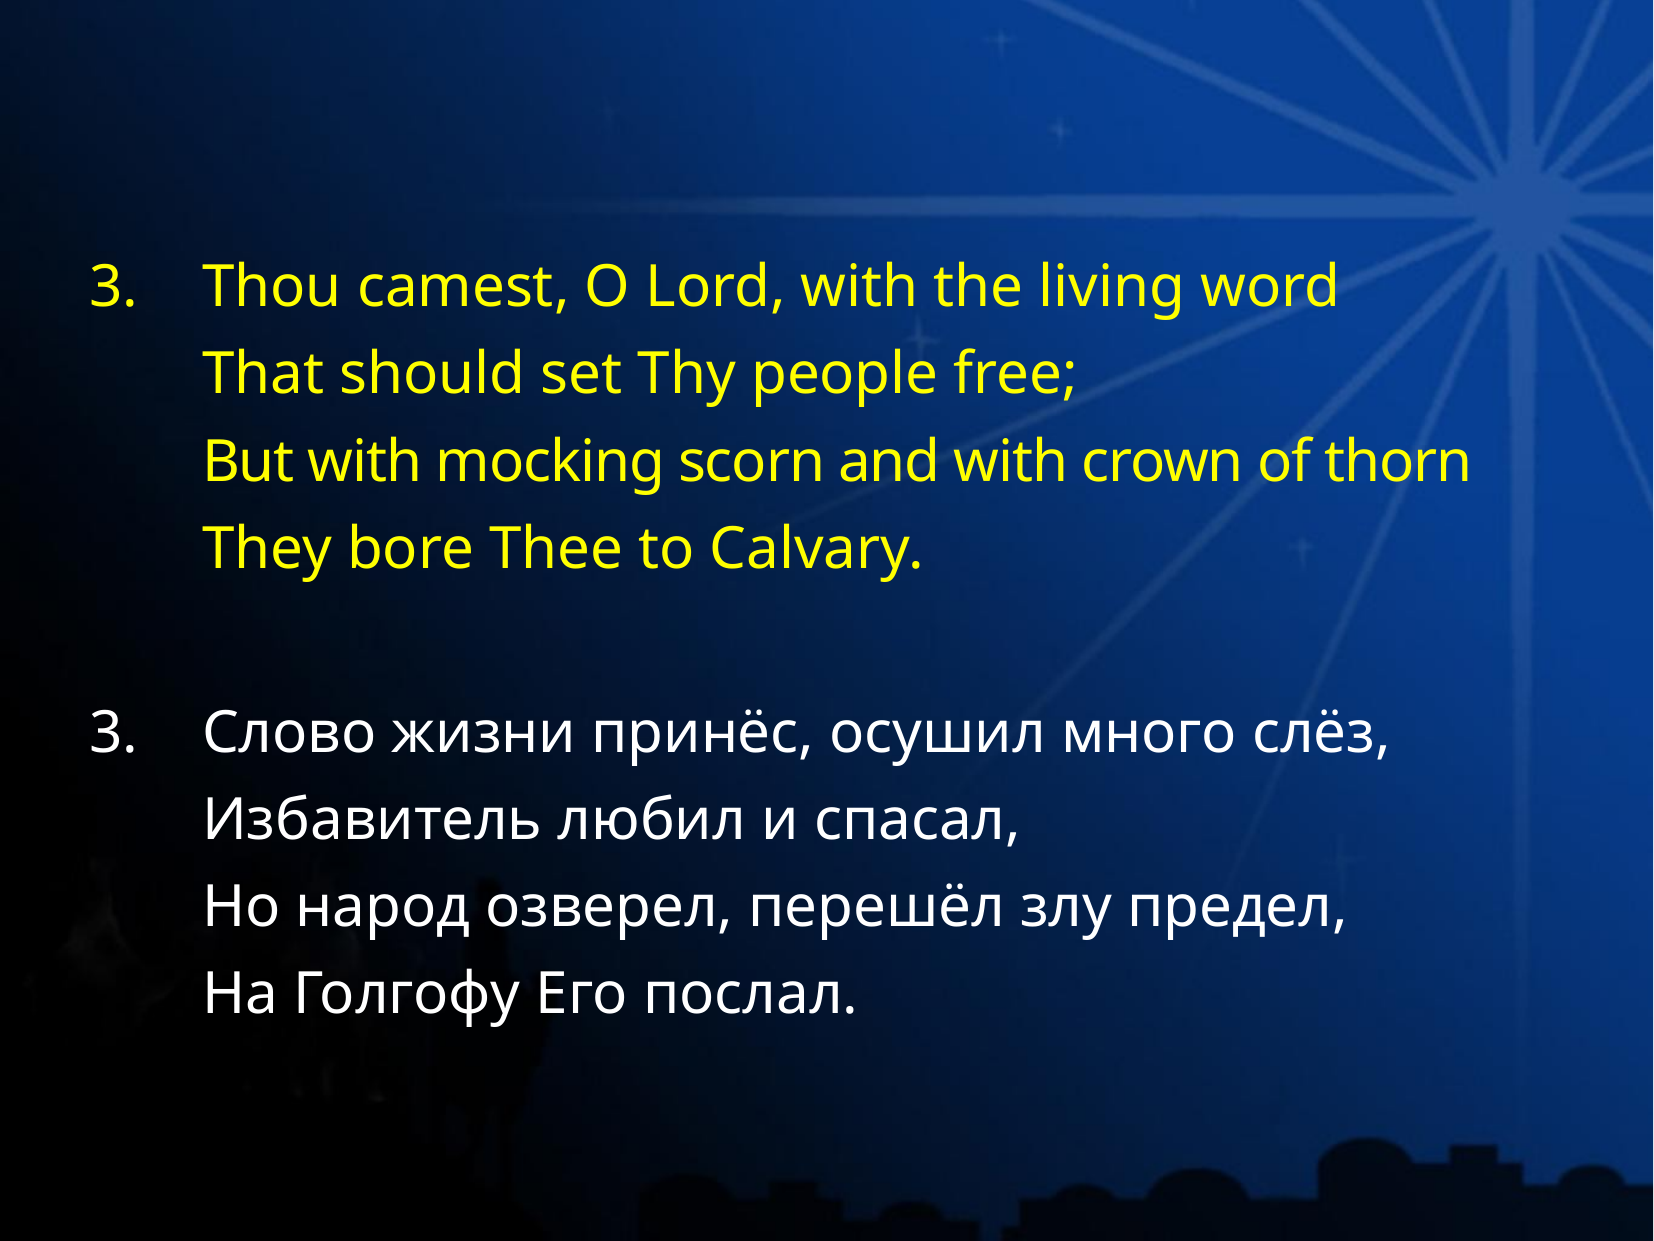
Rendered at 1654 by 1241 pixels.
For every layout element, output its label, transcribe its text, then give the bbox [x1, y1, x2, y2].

picture [0, 0, 1654, 1241]
text_box 3. Thou camest, O Lord, with the living word That should set Thy people free; But with mocking scorn and with crown of thorn They bore Thee to Calvary. [75, 150, 1653, 713]
text_box 3. Слово жизни принёс, осушил много слёз, Избавитель любил и спасал, Но народ озверел, перешёл злу предел, На Голгофу Его послал. [75, 675, 1576, 1163]
